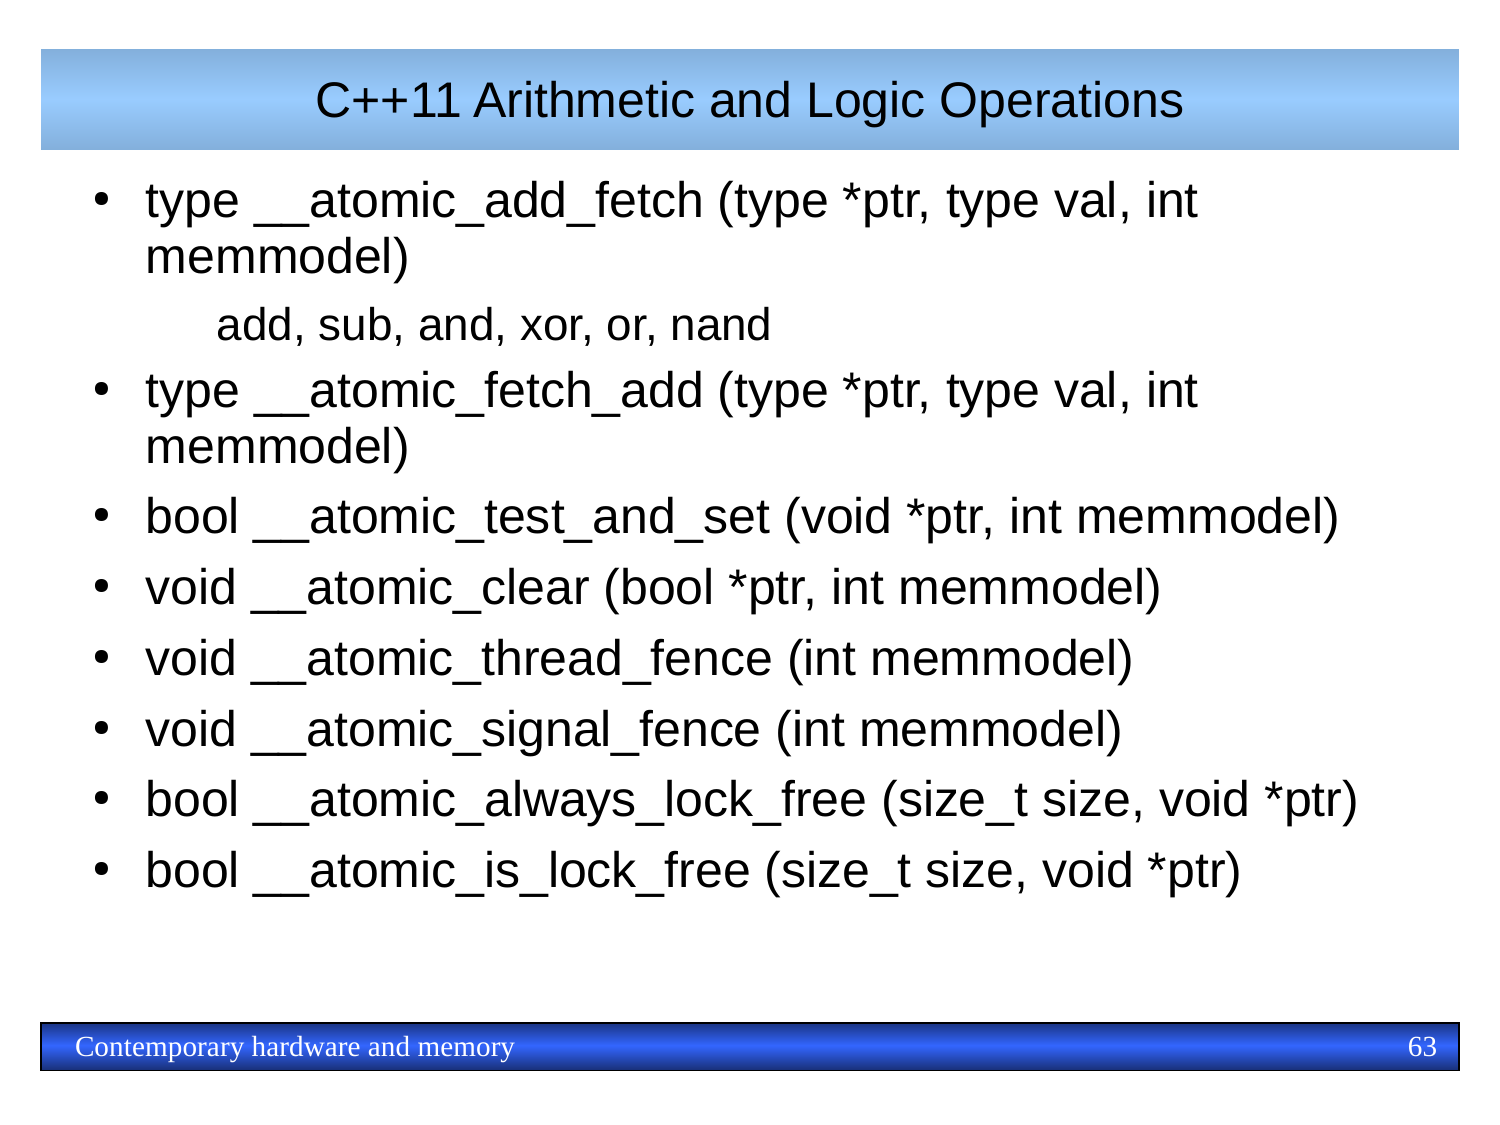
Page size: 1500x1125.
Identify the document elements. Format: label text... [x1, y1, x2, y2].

list type __atomic_add_fetch (type *ptr, type val, int memmodel) add, sub, and, xor, or, nand type __atomic_fetch_add (type *ptr, type val, int memmodel) bool __atomic_test_and_set (void *ptr, int memmodel) void __atomic_clear (bool *ptr, int memmodel) void __atomic_thread_fence (int memmodel) void __atomic_signal_fence (int memmodel) bool __atomic_always_lock_free (size_t size, void *ptr) bool __atomic_is_lock_free (size_t size, void *ptr) [75, 172, 1426, 1000]
title C++11 Arithmetic and Logic Operations [41, 49, 1459, 150]
